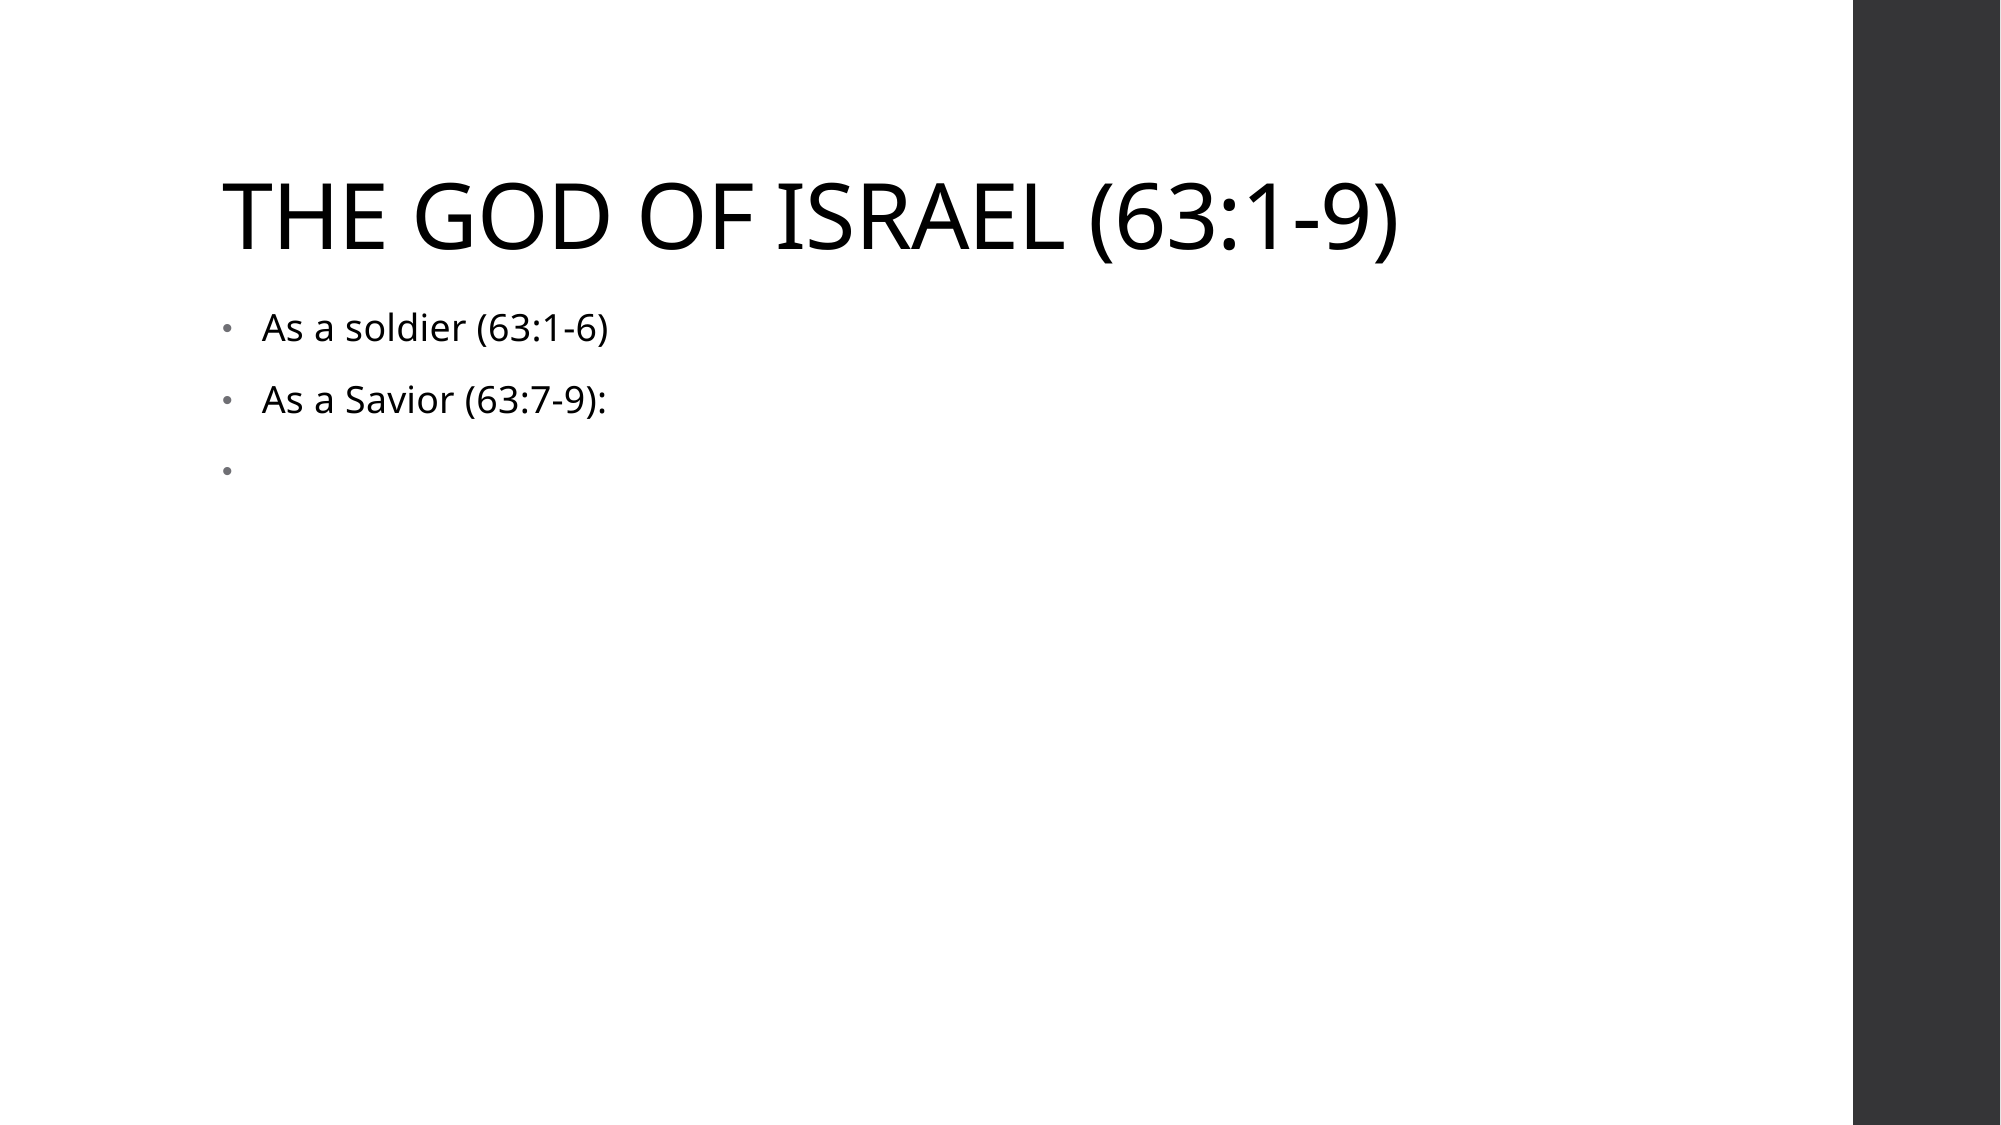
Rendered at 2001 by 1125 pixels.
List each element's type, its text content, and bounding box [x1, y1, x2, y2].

list As a soldier (63:1-6) As a Savior (63:7-9): [206, 299, 1617, 1014]
title THE GOD OF ISRAEL (63:1-9) [206, 60, 1797, 278]
